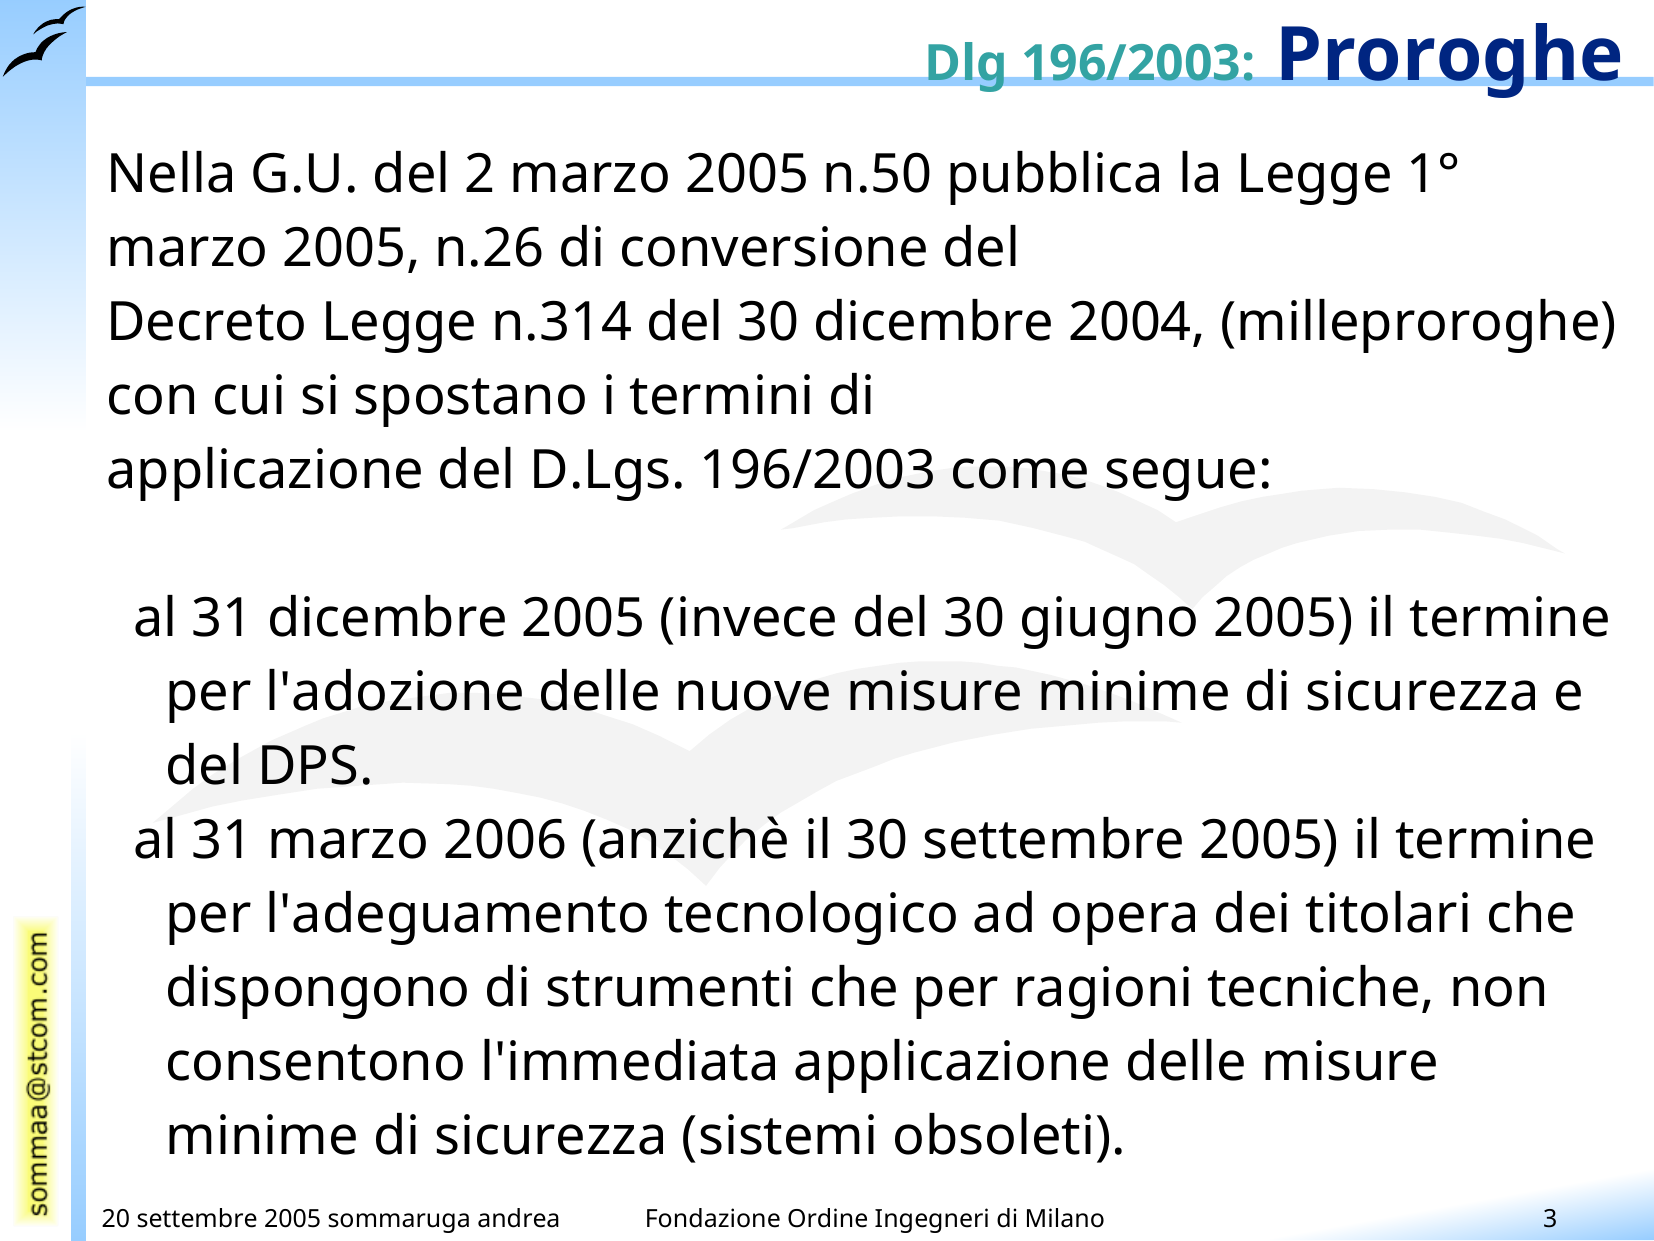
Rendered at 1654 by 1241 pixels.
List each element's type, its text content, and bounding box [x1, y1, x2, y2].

title Dlg 196/2003: Proroghe [85, 0, 1654, 104]
picture [12, 915, 60, 1228]
list Nella G.U. del 2 marzo 2005 n.50 pubblica la Legge 1° marzo 2005, n.26 di conversione del Decreto Legge n.314 del 30 dicembre 2004, (milleproroghe) con cui si spostano i termini di applicazione del D.Lgs. 196/2003 come segue: al 31 dicembre 2005 (invece del 30 giugno 2005) il termine per l'adozione delle nuove misure minime di sicurezza e del DPS. al 31 marzo 2006 (anzichè il 30 settembre 2005) il termine per l'adeguamento tecnologico ad opera dei titolari che dispongono di strumenti che per ragioni tecniche, non consentono l'immediata applicazione delle misure minime di sicurezza (sistemi obsoleti). [85, 134, 1628, 1163]
